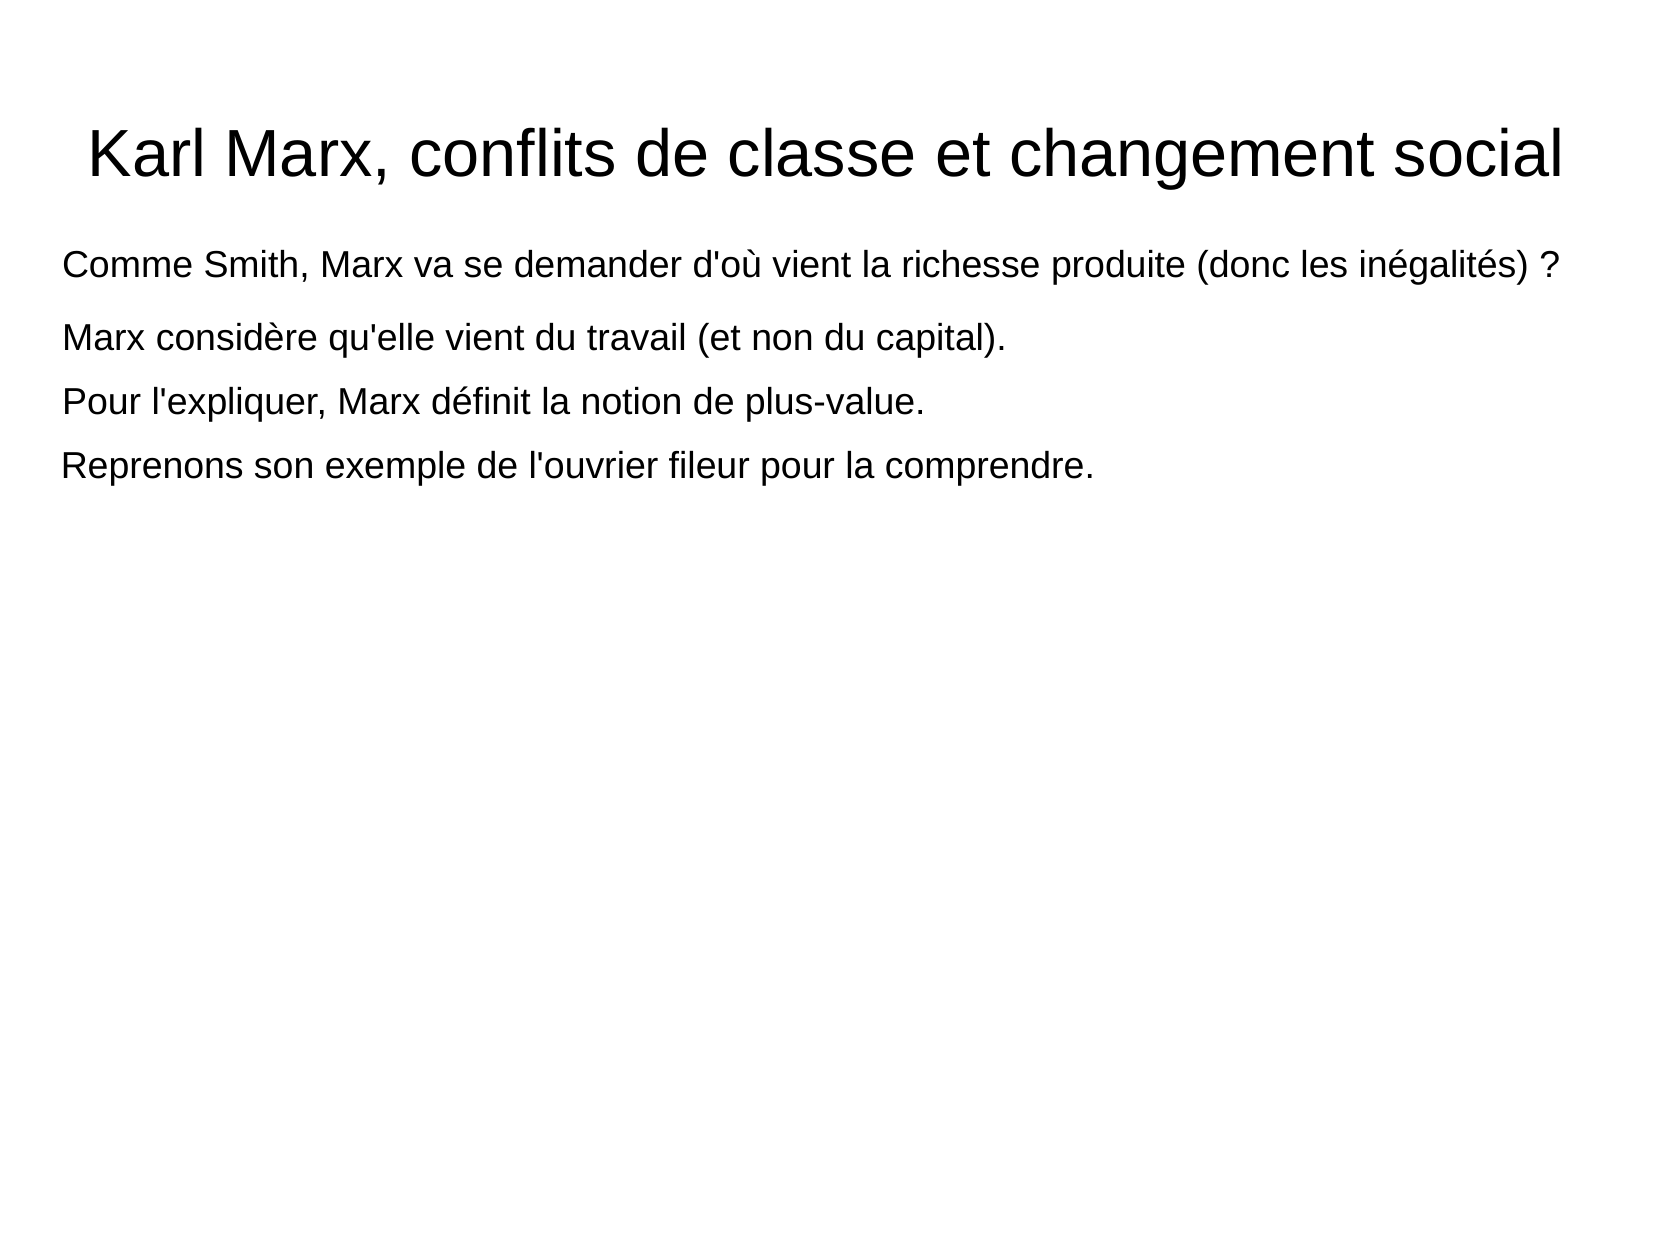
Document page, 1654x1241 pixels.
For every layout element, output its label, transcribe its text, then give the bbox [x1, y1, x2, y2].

text_box Comme Smith, Marx va se demander d'où vient la richesse produite (donc les inégalités) ? [47, 236, 1579, 294]
text_box Marx considère qu'elle vient du travail (et non du capital). [47, 308, 1025, 366]
text_box Reprenons son exemple de l'ouvrier fileur pour la comprendre. [46, 437, 1123, 494]
title Karl Marx, conflits de classe et changement social [82, 56, 1571, 236]
text_box Pour l'expliquer, Marx définit la notion de plus-value. [47, 373, 943, 431]
